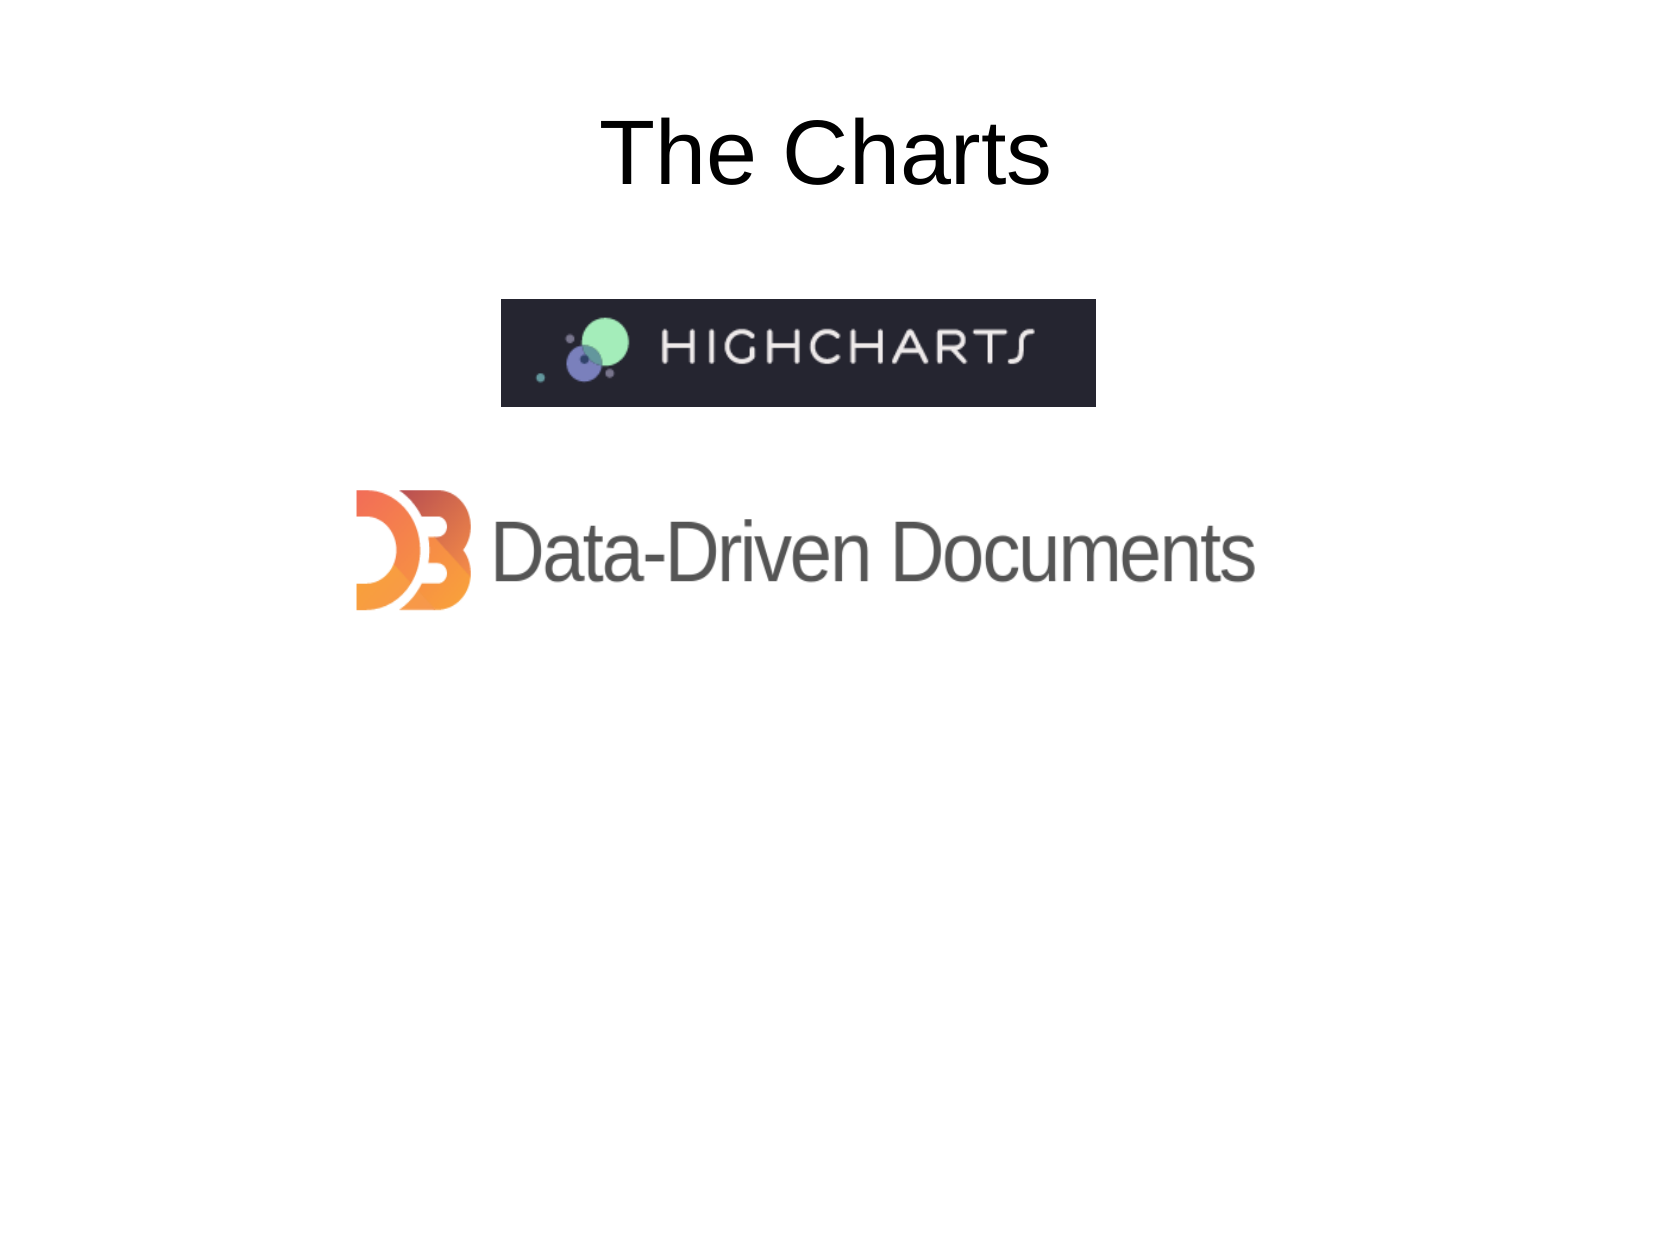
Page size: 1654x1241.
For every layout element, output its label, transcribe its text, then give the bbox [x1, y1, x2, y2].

picture [315, 464, 1293, 634]
picture [501, 299, 1096, 407]
title The Charts [82, 49, 1571, 257]
